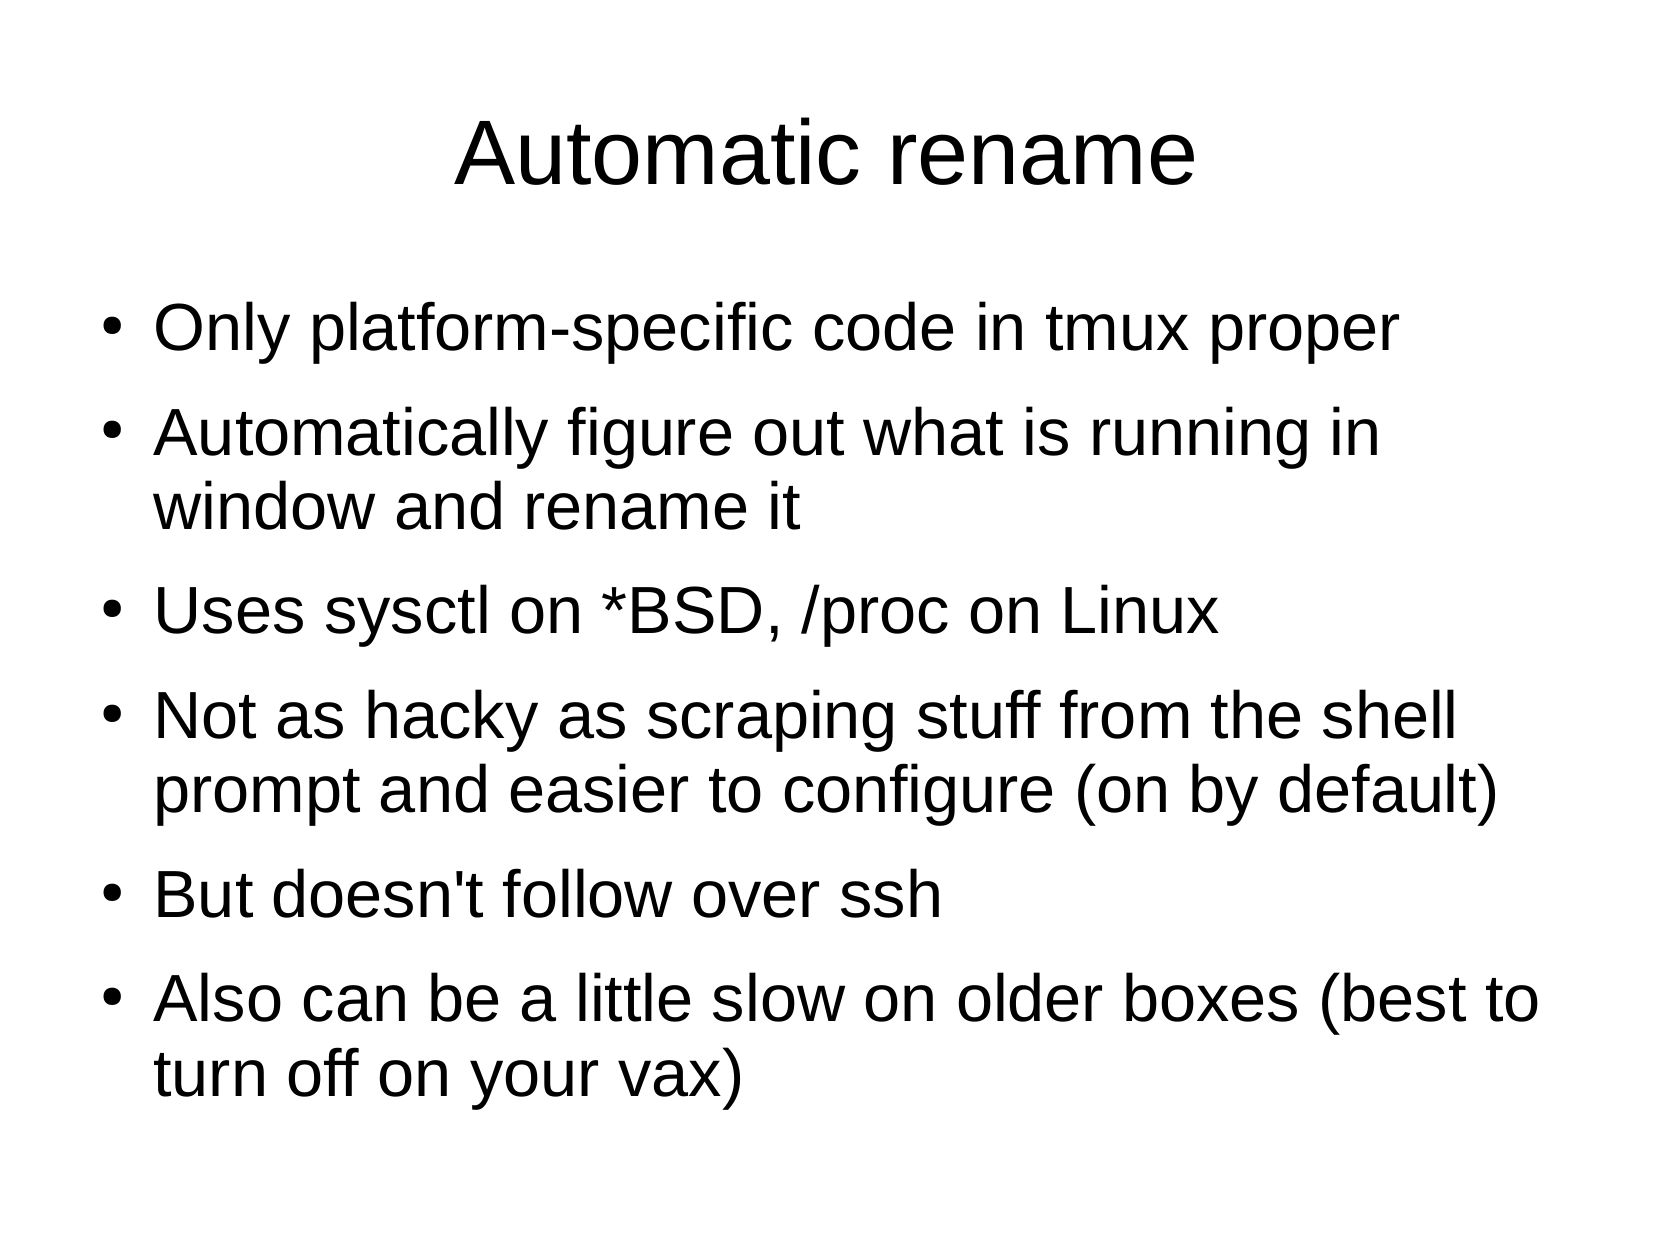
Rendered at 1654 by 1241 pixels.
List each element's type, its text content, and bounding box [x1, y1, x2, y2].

list Only platform-specific code in tmux proper Automatically figure out what is running in window and rename it Uses sysctl on *BSD, /proc on Linux Not as hacky as scraping stuff from the shell prompt and easier to configure (on by default) But doesn't follow over ssh Also can be a little slow on older boxes (best to turn off on your vax) [82, 290, 1571, 1111]
title Automatic rename [82, 49, 1571, 257]
